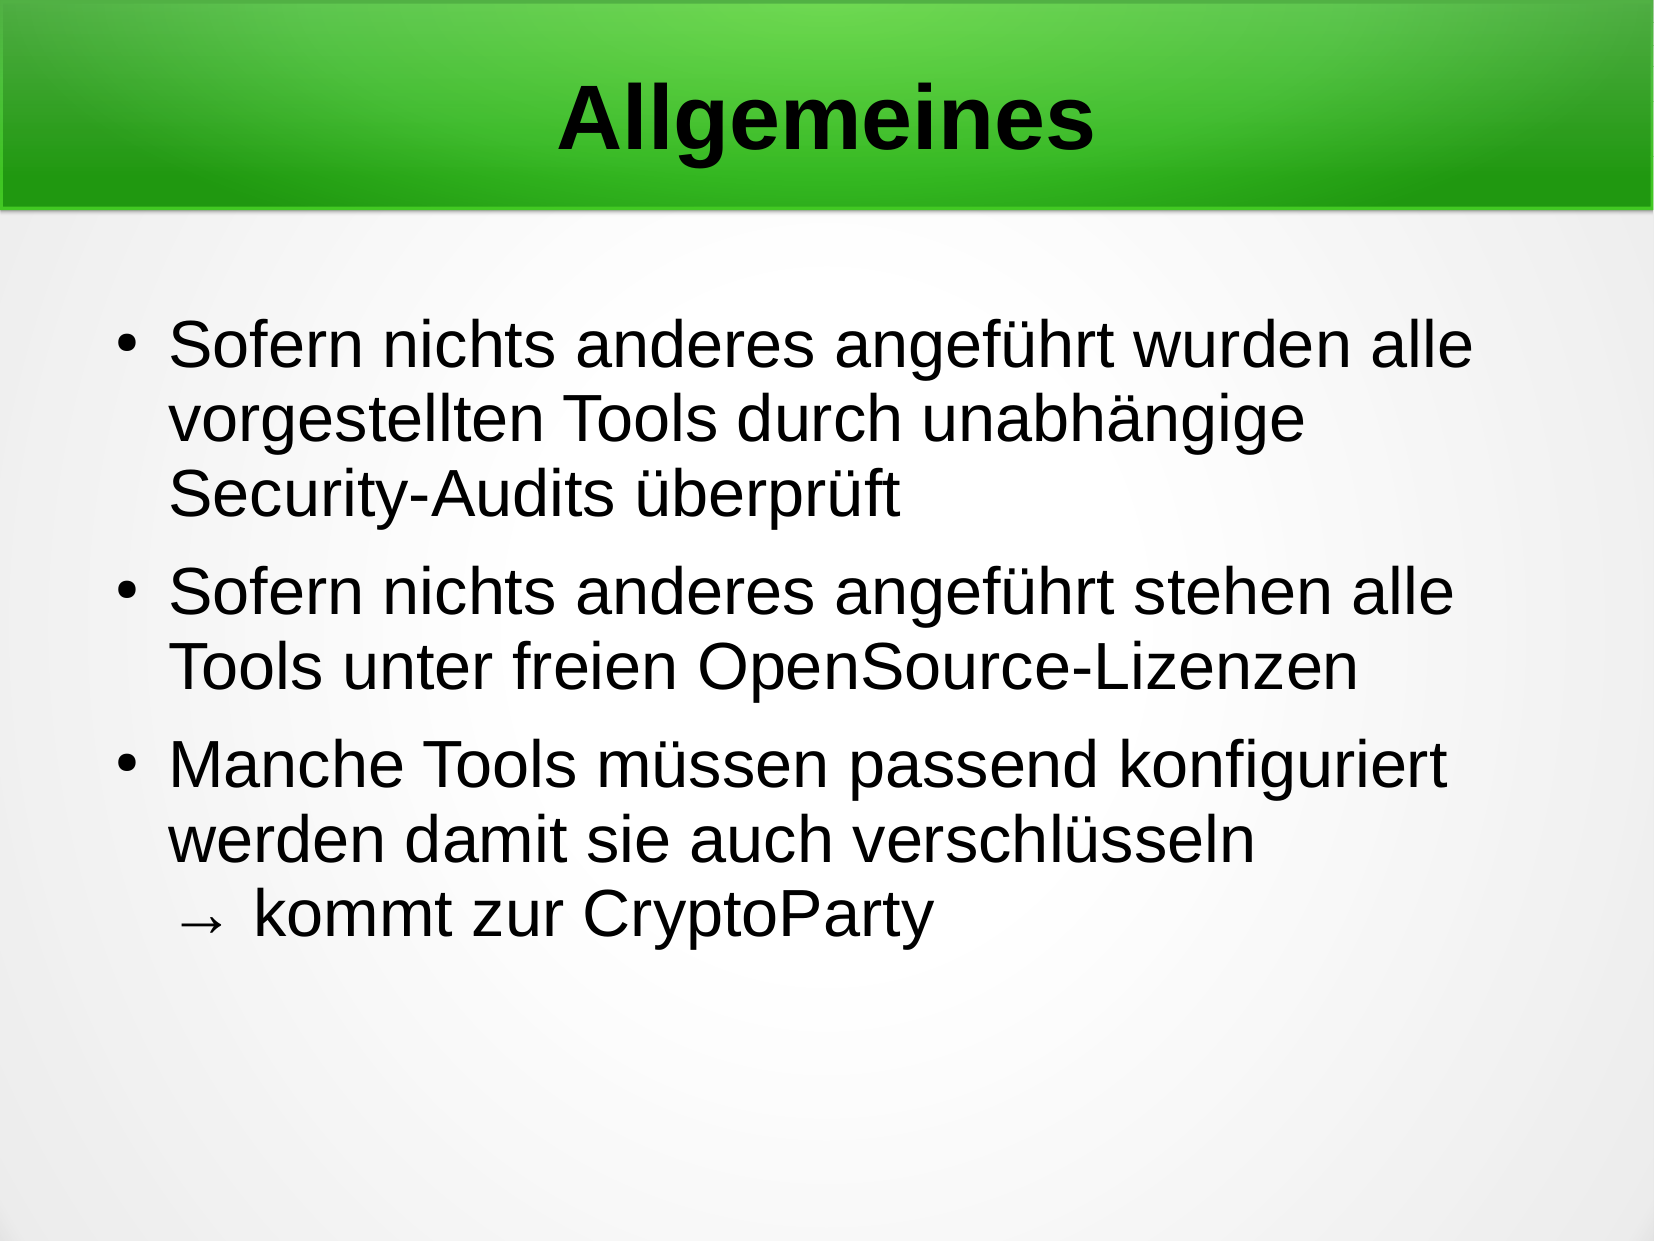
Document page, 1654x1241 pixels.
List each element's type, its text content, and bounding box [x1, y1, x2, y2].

title Allgemeines [82, 47, 1571, 189]
text_box Sofern nichts anderes angeführt wurden alle vorgestellten Tools durch unabhängige Security-Audits überprüft Sofern nichts anderes angeführt stehen alle Tools unter freien OpenSource-Lizenzen Manche Tools müssen passend konfiguriert werden damit sie auch verschlüsseln → kommt zur CryptoParty [82, 299, 1571, 1077]
